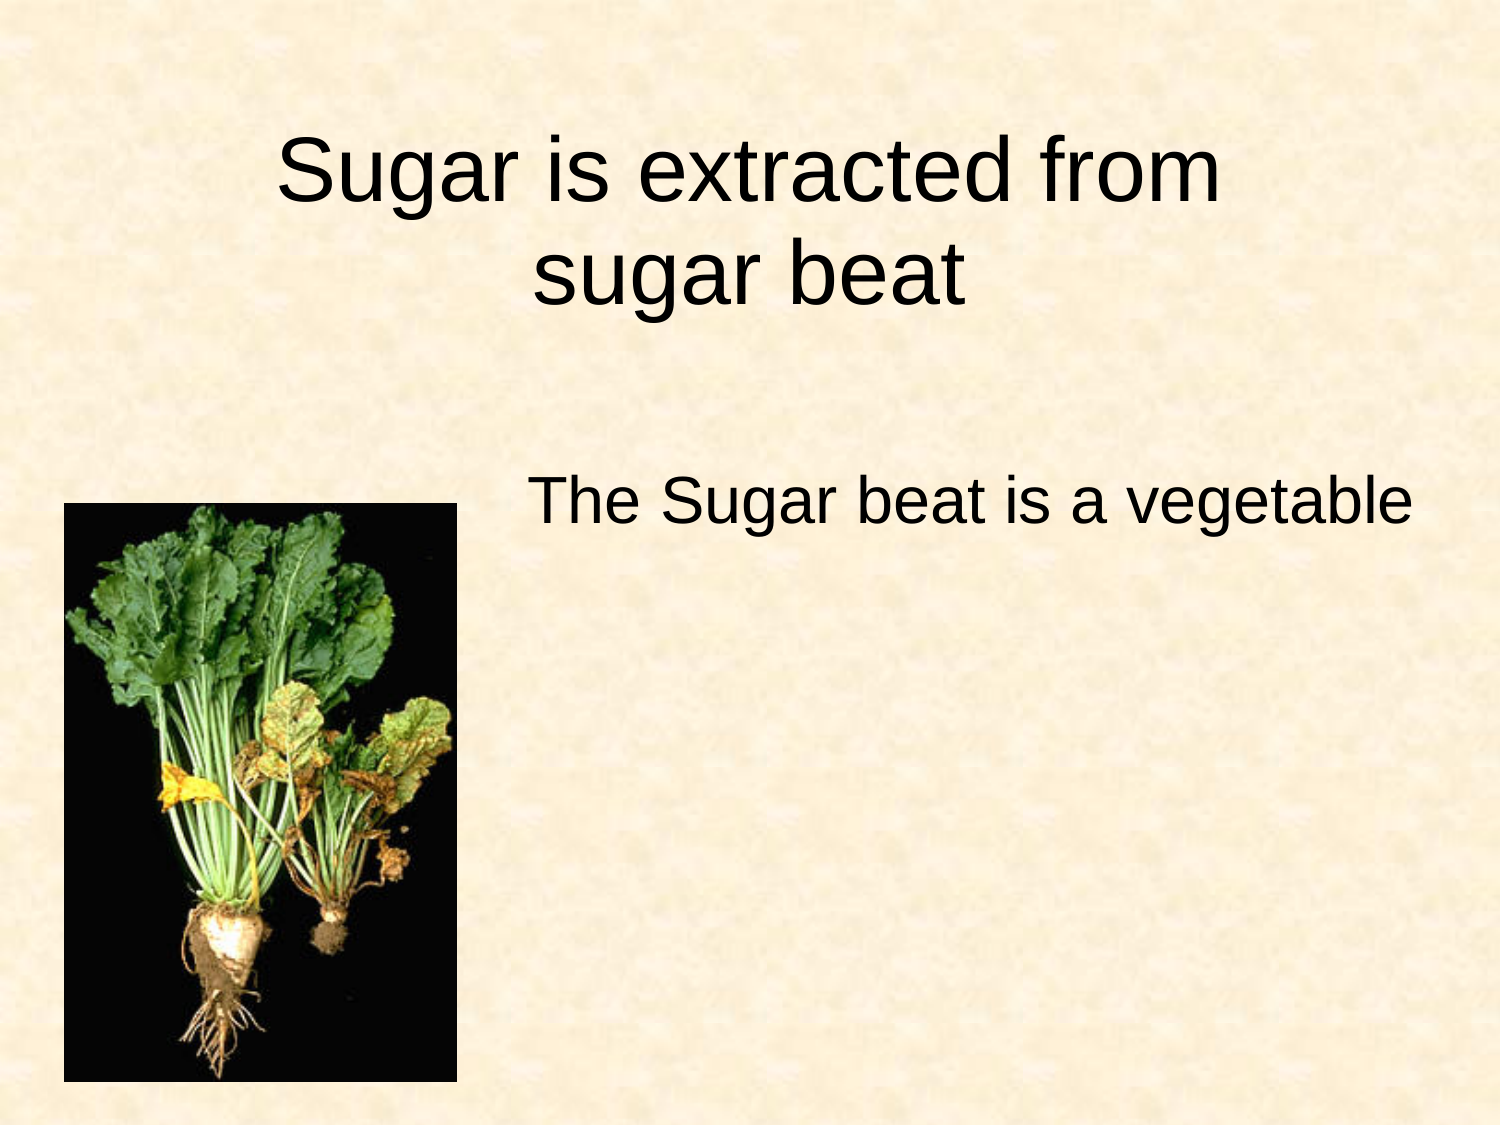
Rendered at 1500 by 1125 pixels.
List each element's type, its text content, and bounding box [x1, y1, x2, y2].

subtitle The Sugar beat is a vegetable [512, 456, 1446, 575]
title Sugar is extracted from sugar beat [112, 101, 1388, 343]
picture [0, 0, 1500, 1125]
